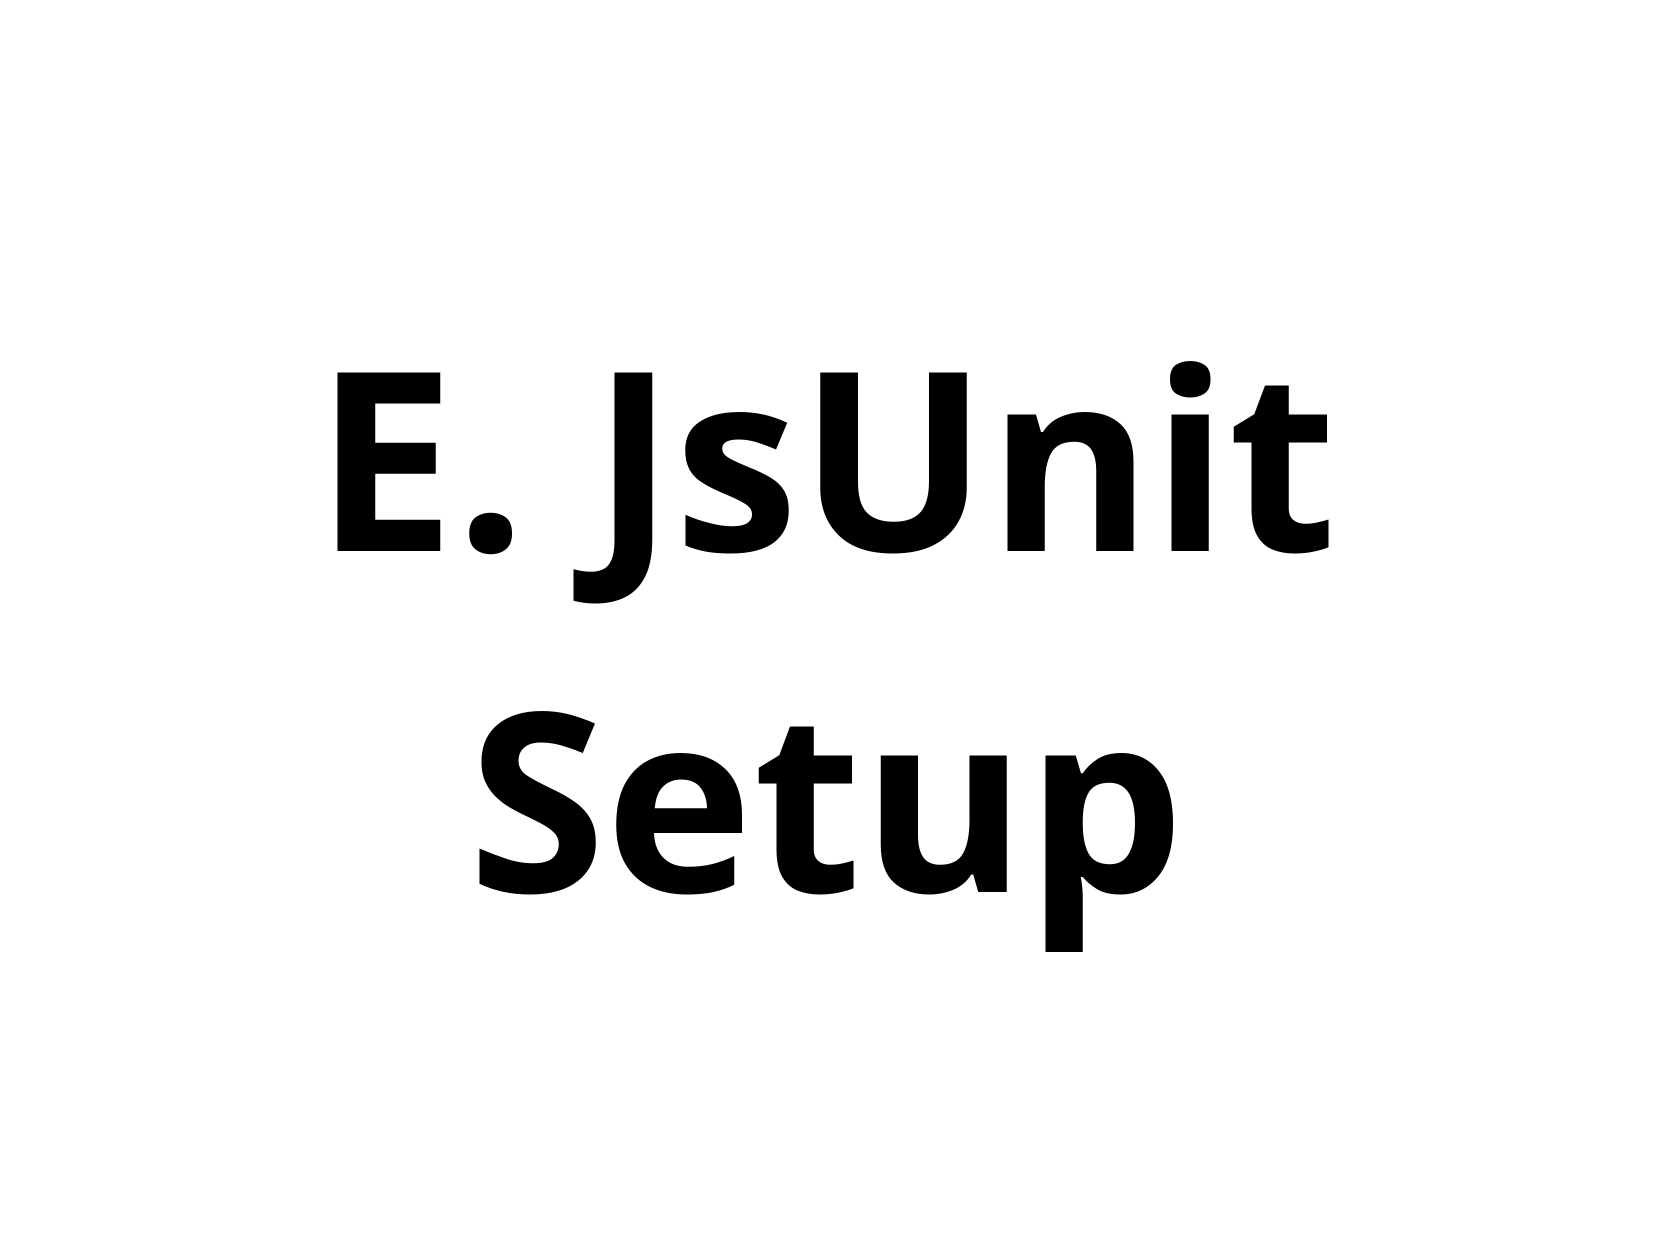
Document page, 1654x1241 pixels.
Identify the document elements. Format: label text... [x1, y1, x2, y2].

title E. JsUnit Setup [82, 49, 1571, 1201]
